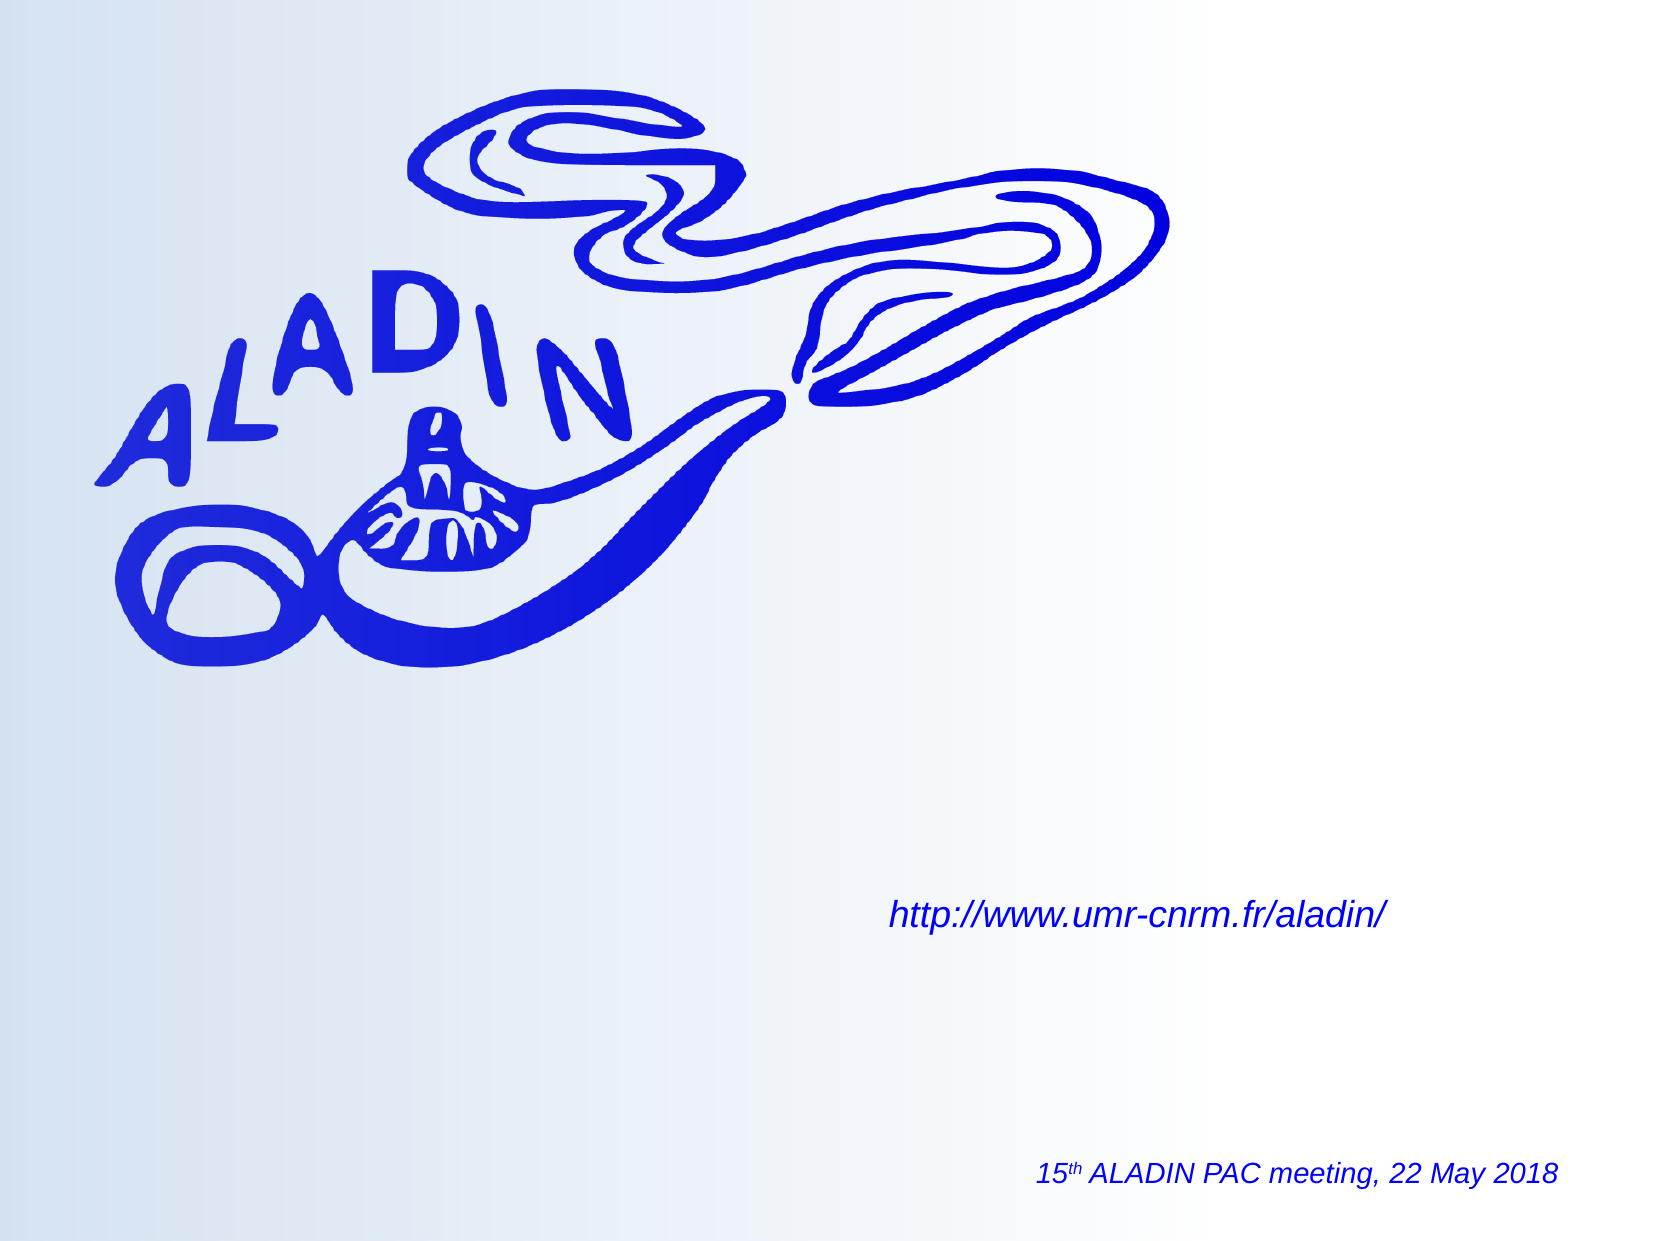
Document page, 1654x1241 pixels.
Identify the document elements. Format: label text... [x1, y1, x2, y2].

text_box http://www.umr-cnrm.fr/aladin/ [874, 885, 1548, 966]
picture [507, 26, 1251, 753]
